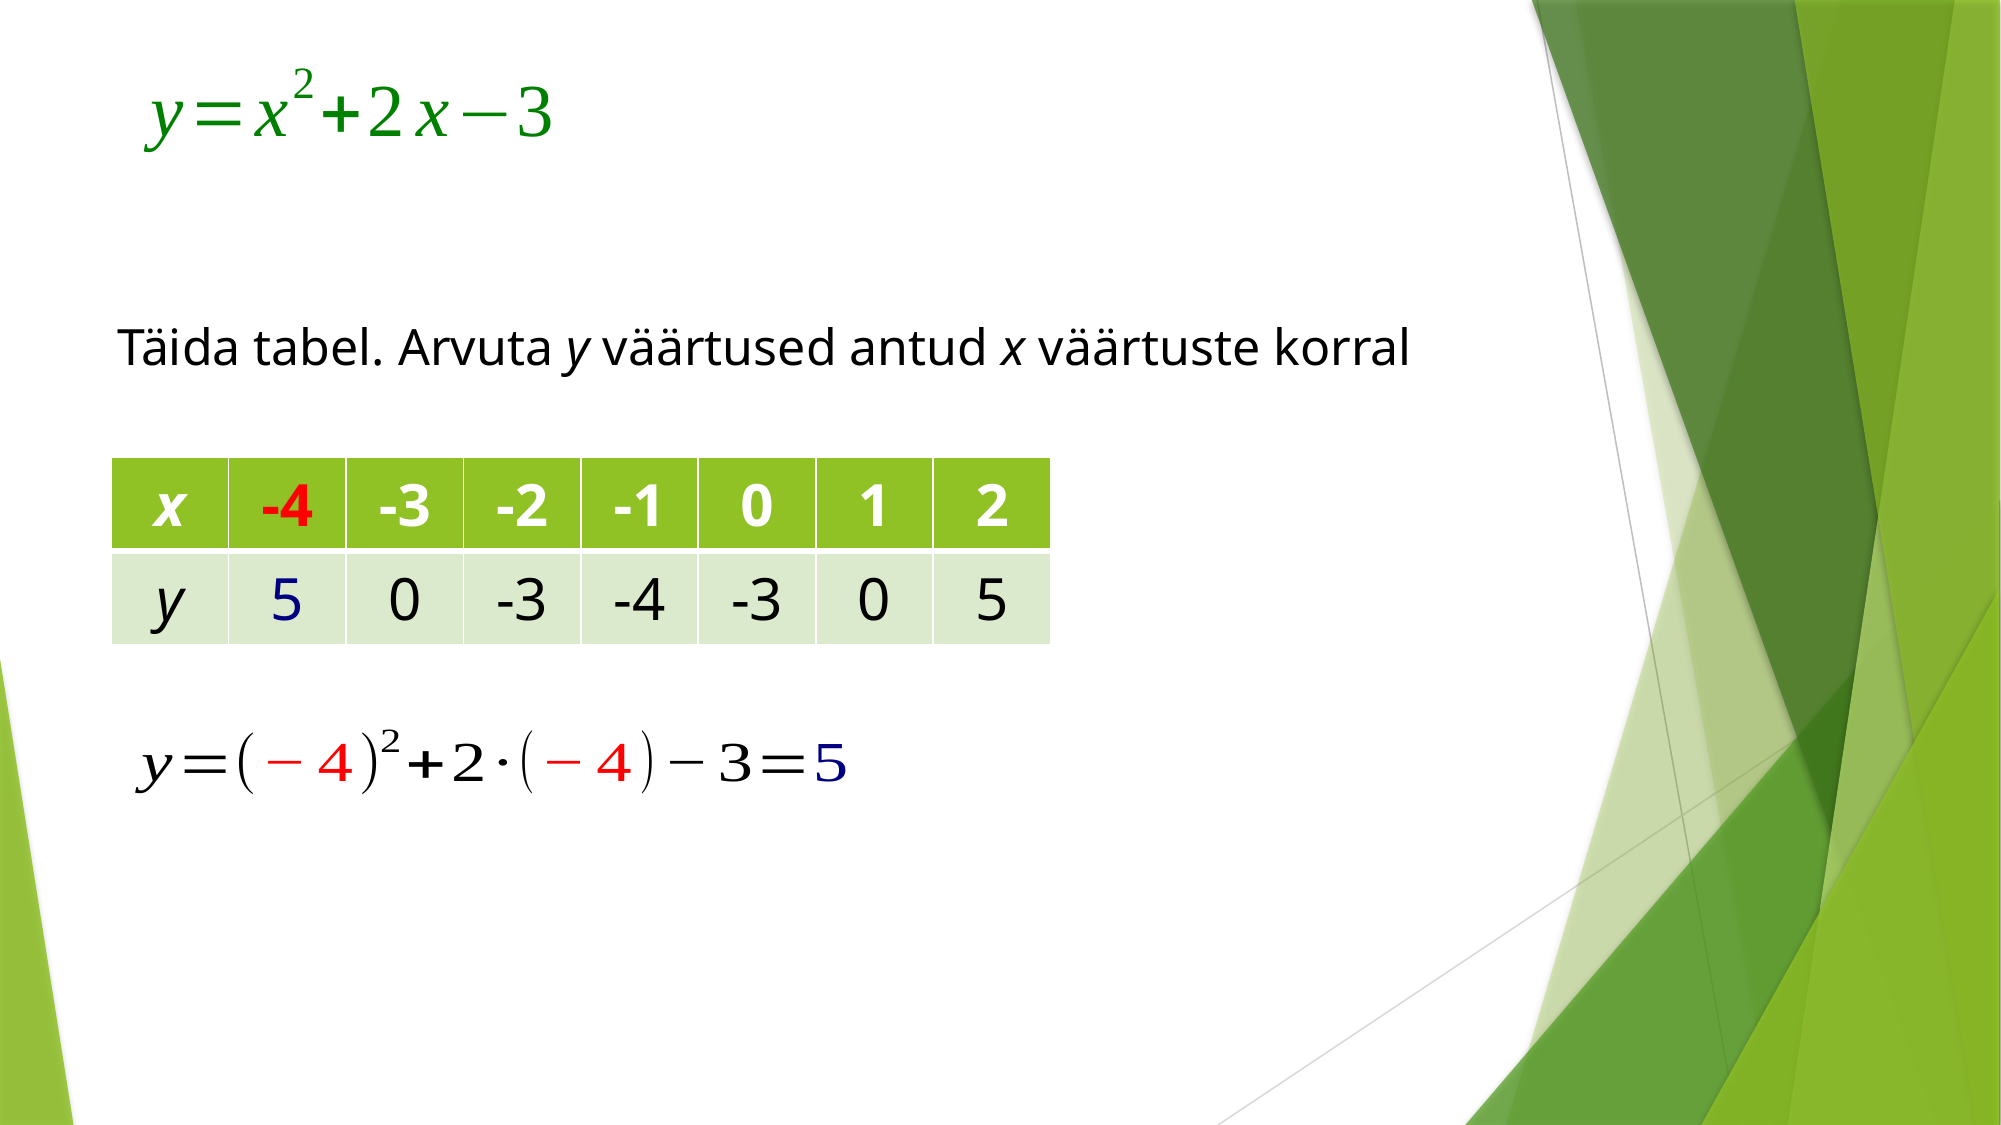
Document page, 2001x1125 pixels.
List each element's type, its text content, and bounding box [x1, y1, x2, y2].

table_cell y [112, 554, 228, 644]
table_header 0 [699, 458, 815, 548]
table_cell 5 [229, 554, 345, 644]
table_header -2 [464, 458, 580, 548]
table_header 2 [934, 458, 1050, 548]
table_header -3 [347, 458, 463, 548]
table_header x [112, 458, 228, 548]
chart [124, 722, 857, 798]
table_cell 0 [347, 554, 463, 644]
table_cell -3 [699, 554, 815, 644]
table_cell 5 [934, 554, 1050, 644]
chart [135, 59, 562, 153]
table_cell -4 [582, 554, 697, 644]
table_cell -3 [464, 554, 580, 644]
text_box Täida tabel. Arvuta y väärtused antud x väärtuste korral [102, 307, 1427, 383]
table_header -1 [582, 458, 697, 548]
table_header -4 [229, 458, 345, 548]
title [111, 99, 1522, 317]
table_cell 0 [817, 554, 932, 644]
table_header 1 [817, 458, 932, 548]
